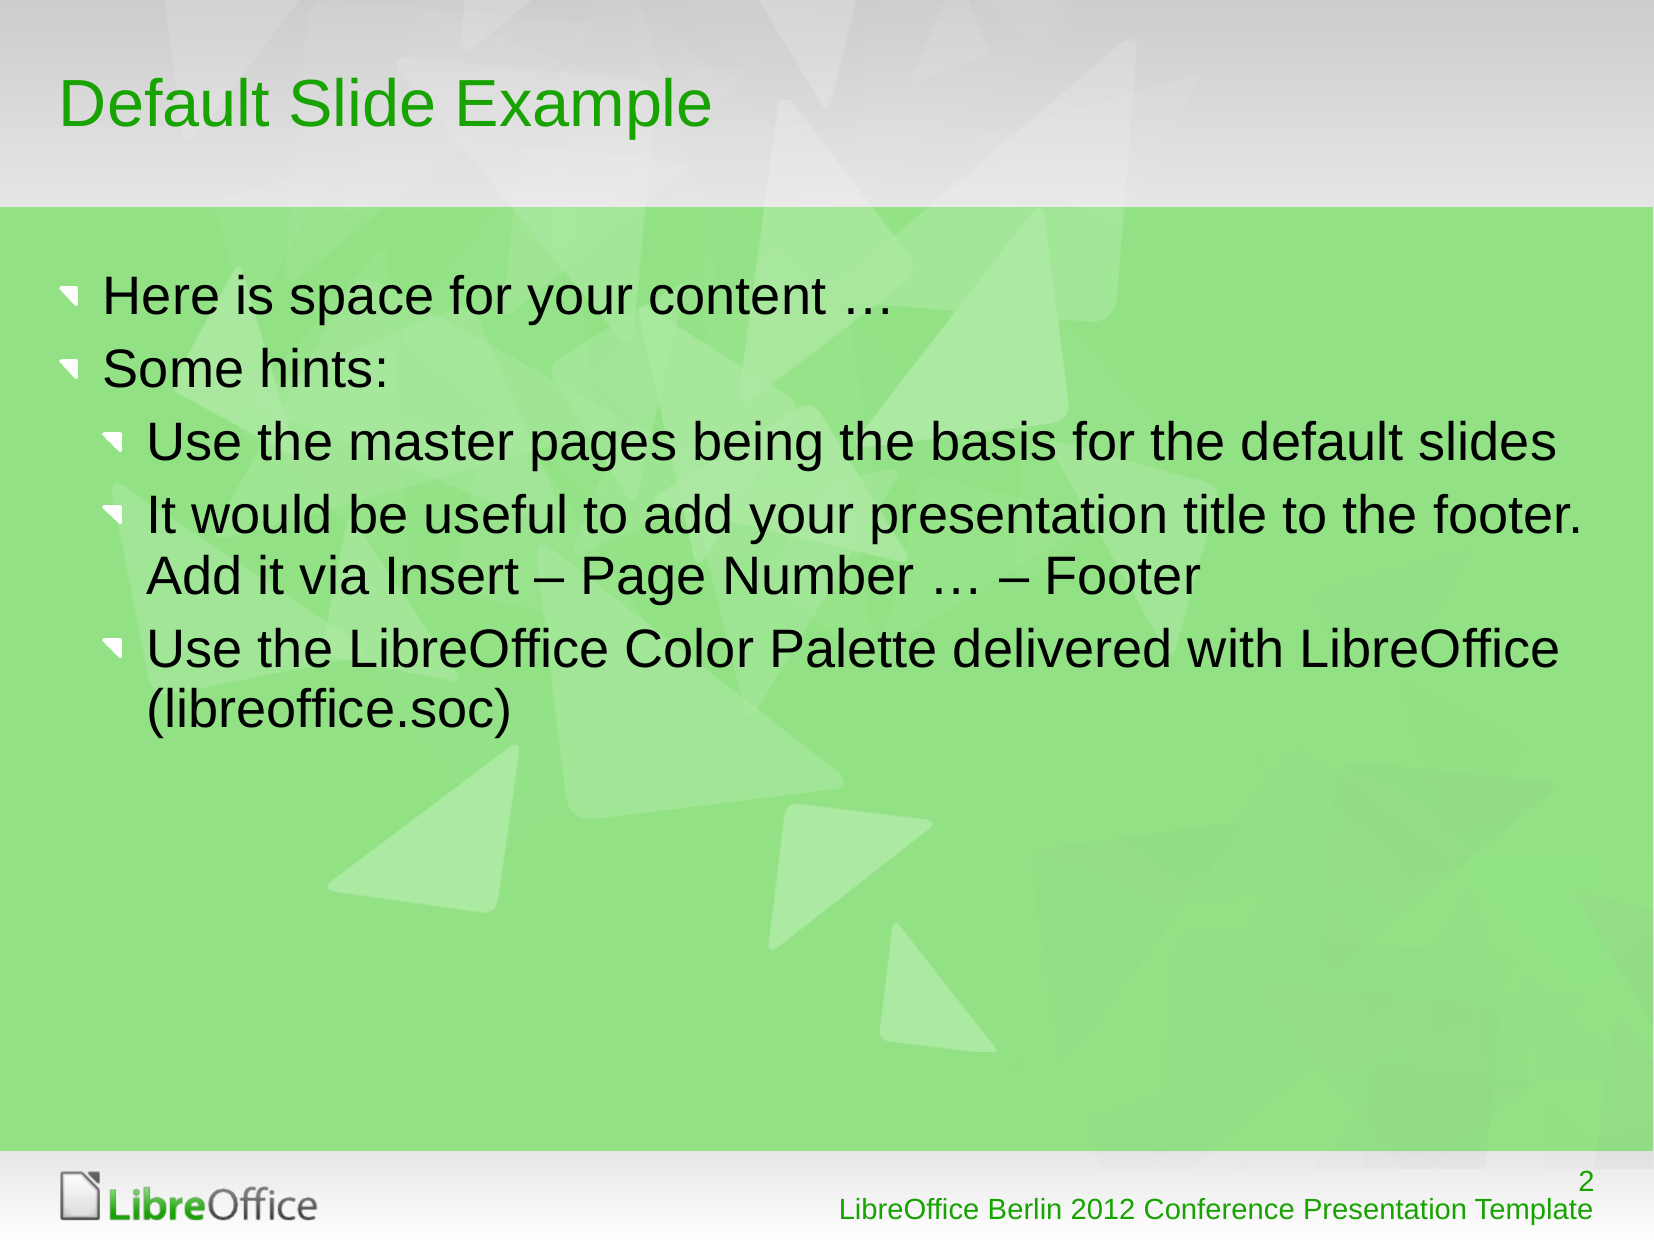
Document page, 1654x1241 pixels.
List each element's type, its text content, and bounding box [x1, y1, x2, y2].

picture [41, 1152, 337, 1240]
title Default Slide Example [59, 29, 1595, 178]
picture [0, 0, 1654, 1169]
list Here is space for your content … Some hints: Use the master pages being the basis for the default slides It would be useful to add your presentation title to the footer. Add it via Insert – Page Number … – Footer Use the LibreOffice Color Palette delivered with LibreOffice (libreoffice.soc) [59, 265, 1595, 740]
